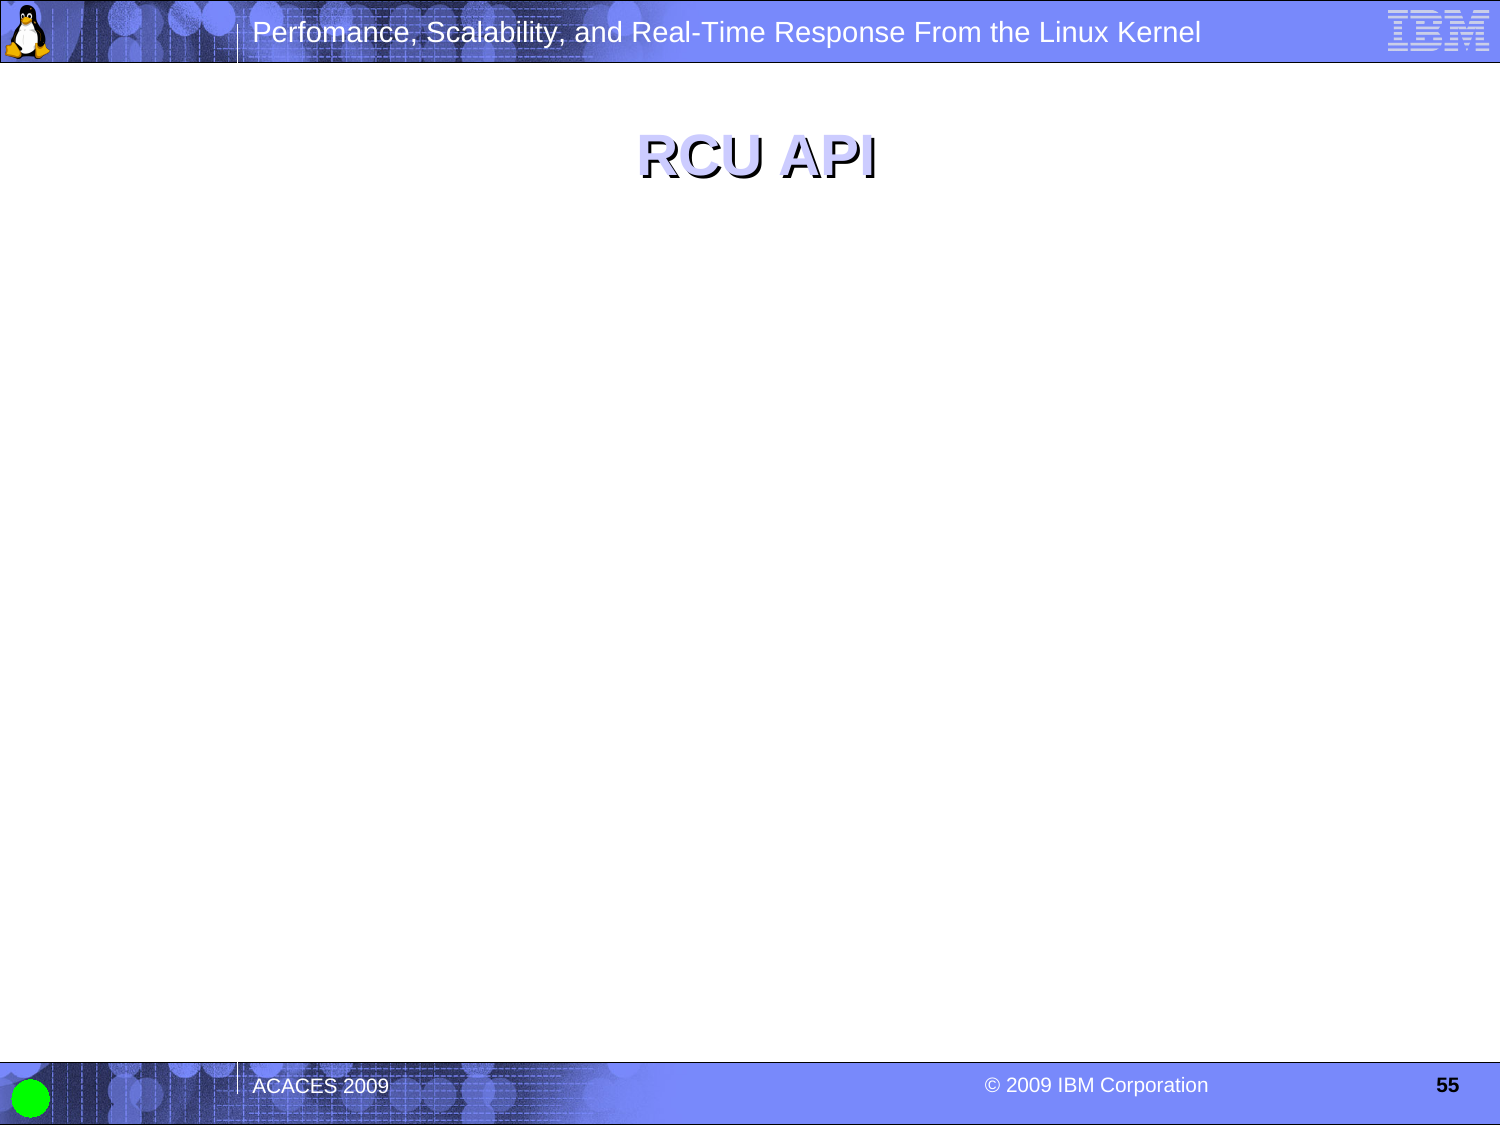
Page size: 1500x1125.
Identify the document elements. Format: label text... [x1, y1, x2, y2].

picture [1, 1, 1500, 62]
title RCU API [79, 116, 1433, 199]
text_box [11, 1079, 50, 1118]
picture [0, 1063, 1500, 1124]
